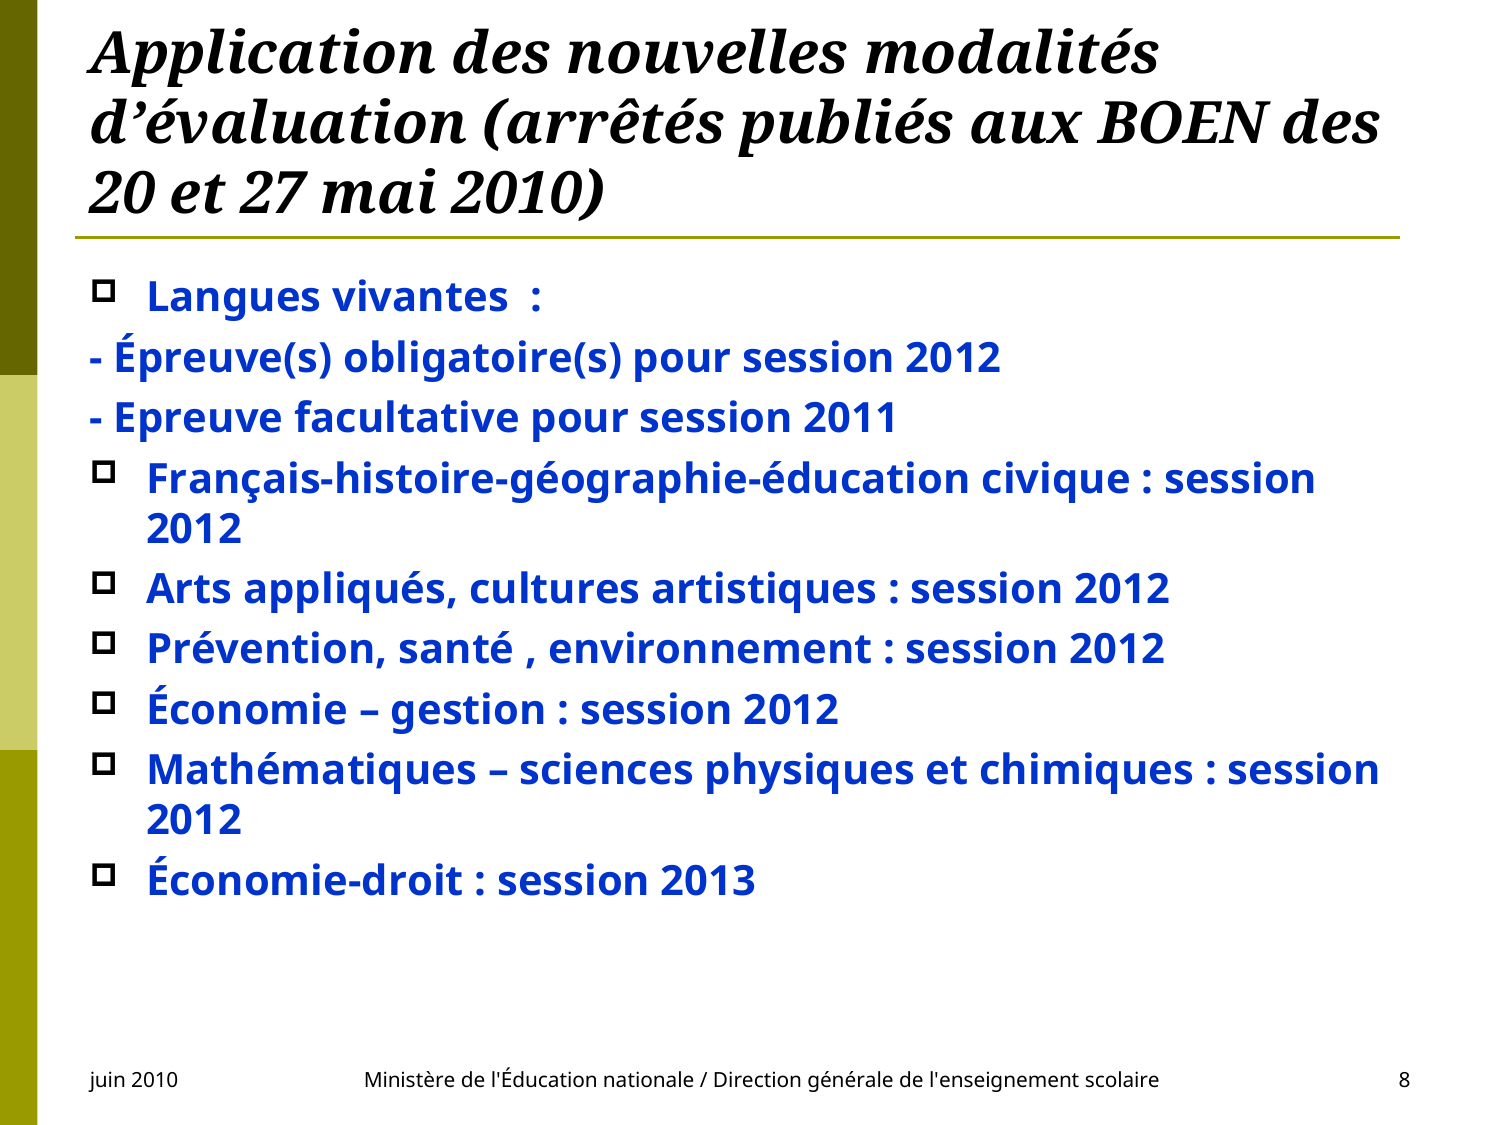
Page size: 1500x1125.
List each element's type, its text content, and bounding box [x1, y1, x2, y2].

list Langues vivantes : - Épreuve(s) obligatoire(s) pour session 2012 - Epreuve facultative pour session 2011 Français-histoire-géographie-éducation civique : session 2012 Arts appliqués, cultures artistiques : session 2012 Prévention, santé , environnement : session 2012 Économie – gestion : session 2012 Mathématiques – sciences physiques et chimiques : session 2012 Économie-droit : session 2013 [75, 262, 1426, 1006]
title Application des nouvelles modalités d’évaluation (arrêtés publiés aux BOEN des 20 et 27 mai 2010) [75, 45, 1426, 262]
